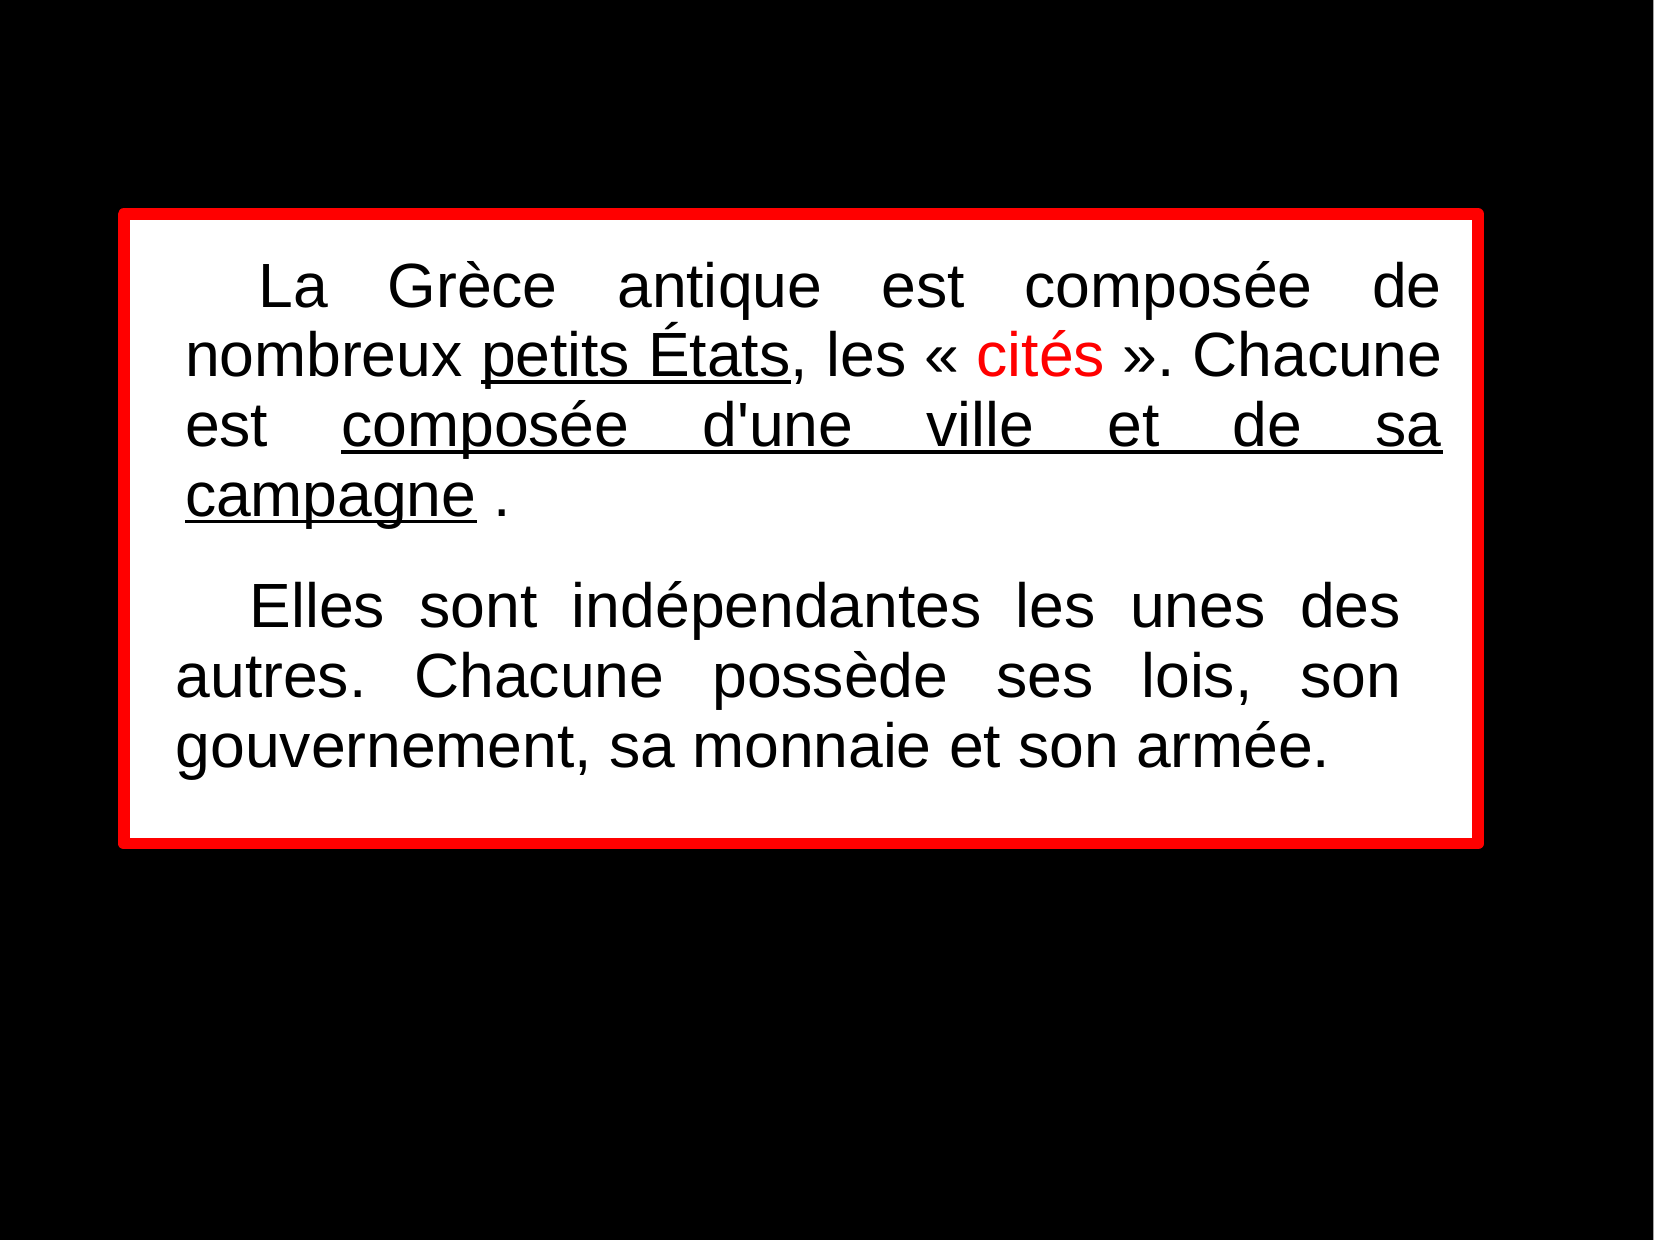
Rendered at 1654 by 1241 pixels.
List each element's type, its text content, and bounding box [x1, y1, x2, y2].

text_box La Grèce antique est composée de nombreux petits États, les « cités ». Chacune est composée d'une ville et de sa campagne . [170, 243, 1458, 677]
text_box Elles sont indépendantes les unes des autres. Chacune possède ses lois, son gouvernement, sa monnaie et son armée. [161, 564, 1418, 832]
text_box [123, 214, 1479, 844]
